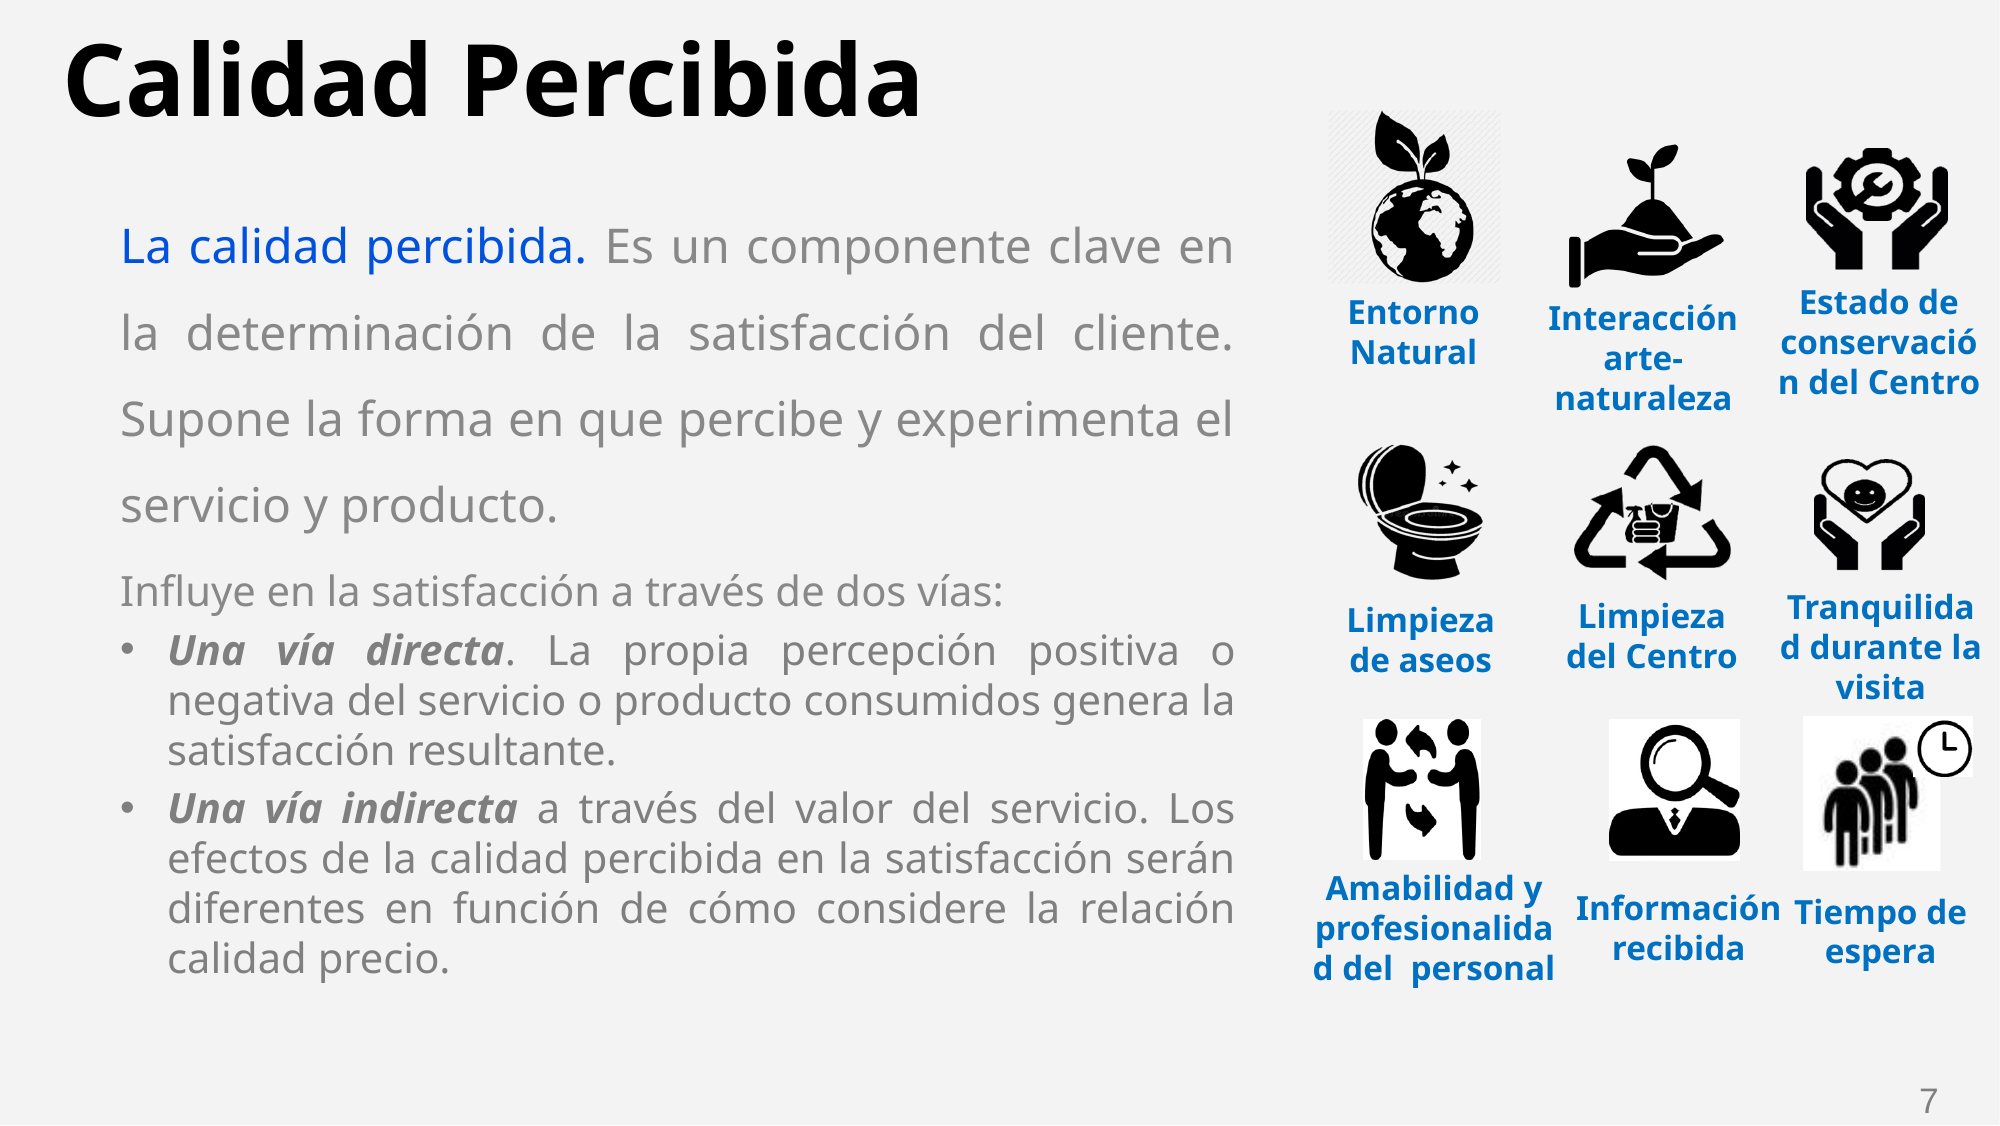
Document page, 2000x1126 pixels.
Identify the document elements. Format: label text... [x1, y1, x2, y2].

picture [1327, 109, 1501, 284]
text_box Calidad Percibida [62, 0, 1598, 153]
picture [1322, 437, 1518, 587]
text_box Tranquilidad durante la visita [1762, 578, 2000, 715]
text_box Limpieza del Centro [1550, 588, 1754, 684]
picture [1551, 121, 1741, 311]
slide_number <number> [1490, 1069, 1957, 1126]
text_box Entorno Natural [1296, 283, 1531, 380]
text_box Amabilidad y profesionalidad del personal [1292, 859, 1576, 997]
text_box Interacción arte-naturaleza [1503, 289, 1758, 386]
text_box Información recibida [1548, 879, 1810, 976]
picture [1800, 456, 1933, 574]
picture [1806, 148, 1948, 275]
picture [1803, 716, 1973, 871]
picture [1574, 439, 1731, 586]
text_box La calidad percibida. Es un componente clave en la determinación de la satisfacción del cliente. Supone la forma en que percibe y experimenta el servicio y producto. Influye en la satisfacción a través de dos vías: Una vía directa. La propia percepción positiva o negativa del servicio o producto consumidos genera la satisfacción resultante. Una vía indirecta a través del valor del servicio. Los efectos de la calidad percibida en la satisfacción serán diferentes en función de cómo considere la relación calidad precio. [92, 159, 1264, 1024]
text_box Tiempo de espera [1761, 883, 2000, 980]
text_box Estado de conservación del Centro [1758, 273, 2000, 411]
picture [1363, 719, 1481, 860]
text_box Limpieza de aseos [1281, 591, 1561, 688]
picture [1609, 719, 1740, 861]
